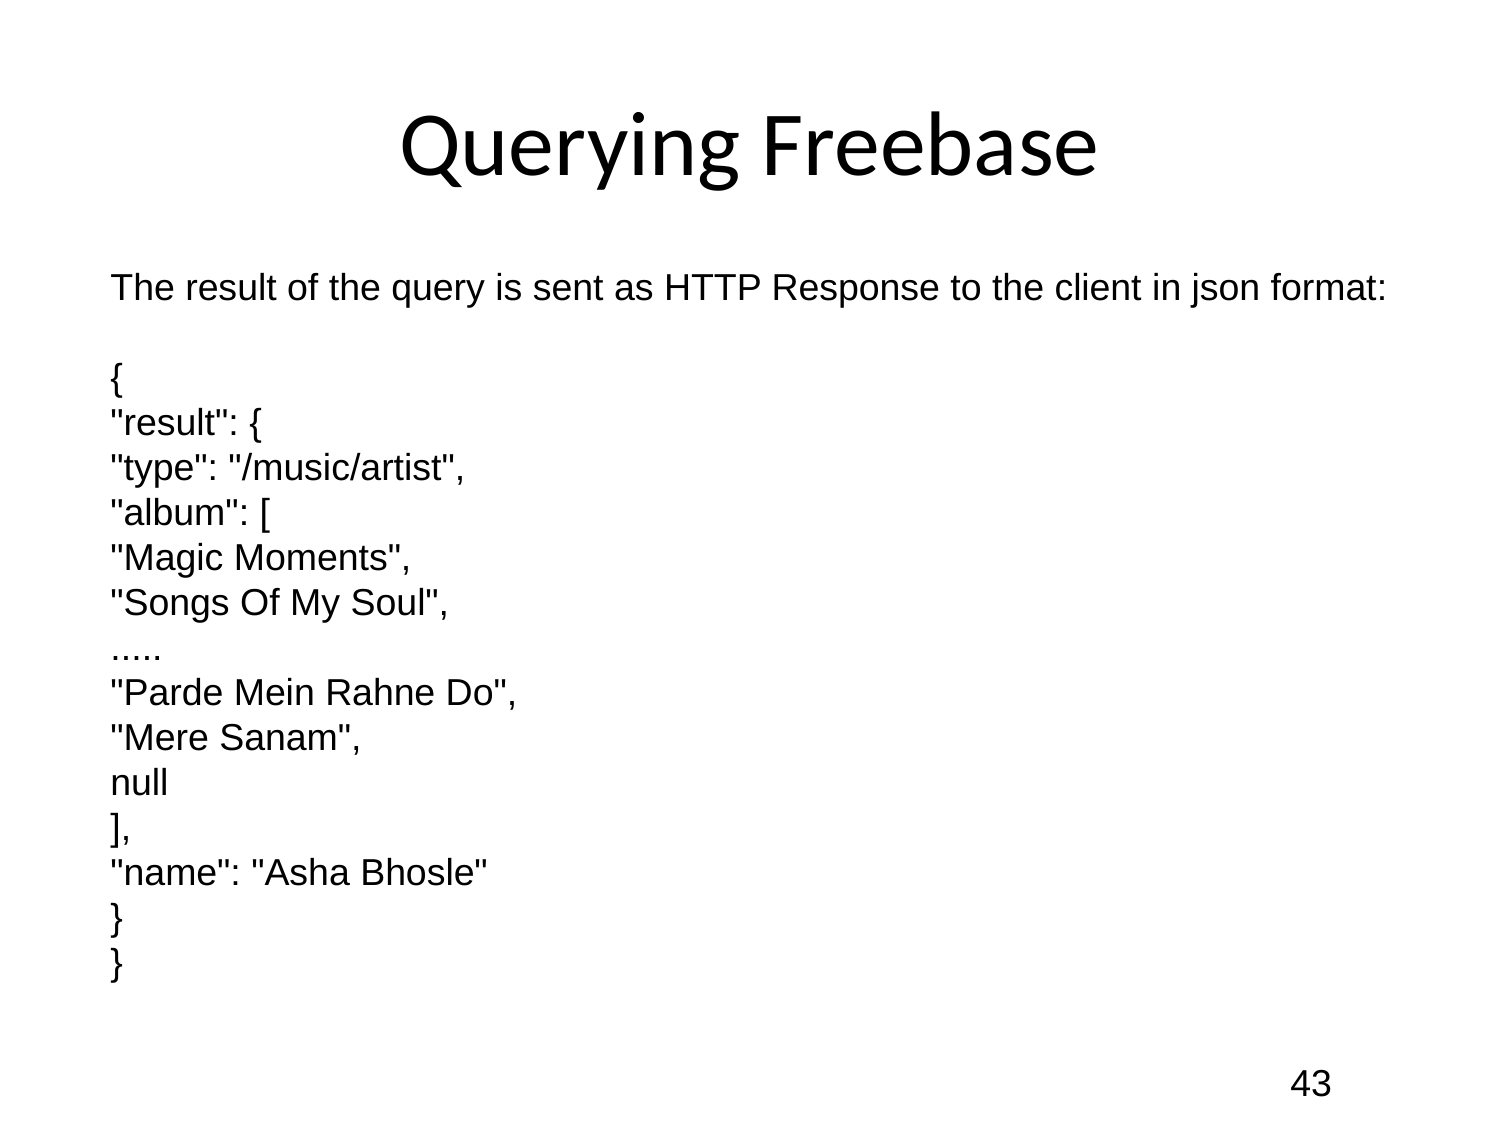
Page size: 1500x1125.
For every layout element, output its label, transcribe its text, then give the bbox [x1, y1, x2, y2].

text_box Querying Freebase [75, 44, 1425, 233]
text_box The result of the query is sent as HTTP Response to the client in json format: { "result": { "type": "/music/artist", "album": [ "Magic Moments", "Songs Of My Soul", ..... "Parde Mein Rahne Do", "Mere Sanam", null ], "name": "Asha Bhosle" } } [75, 263, 1395, 1028]
